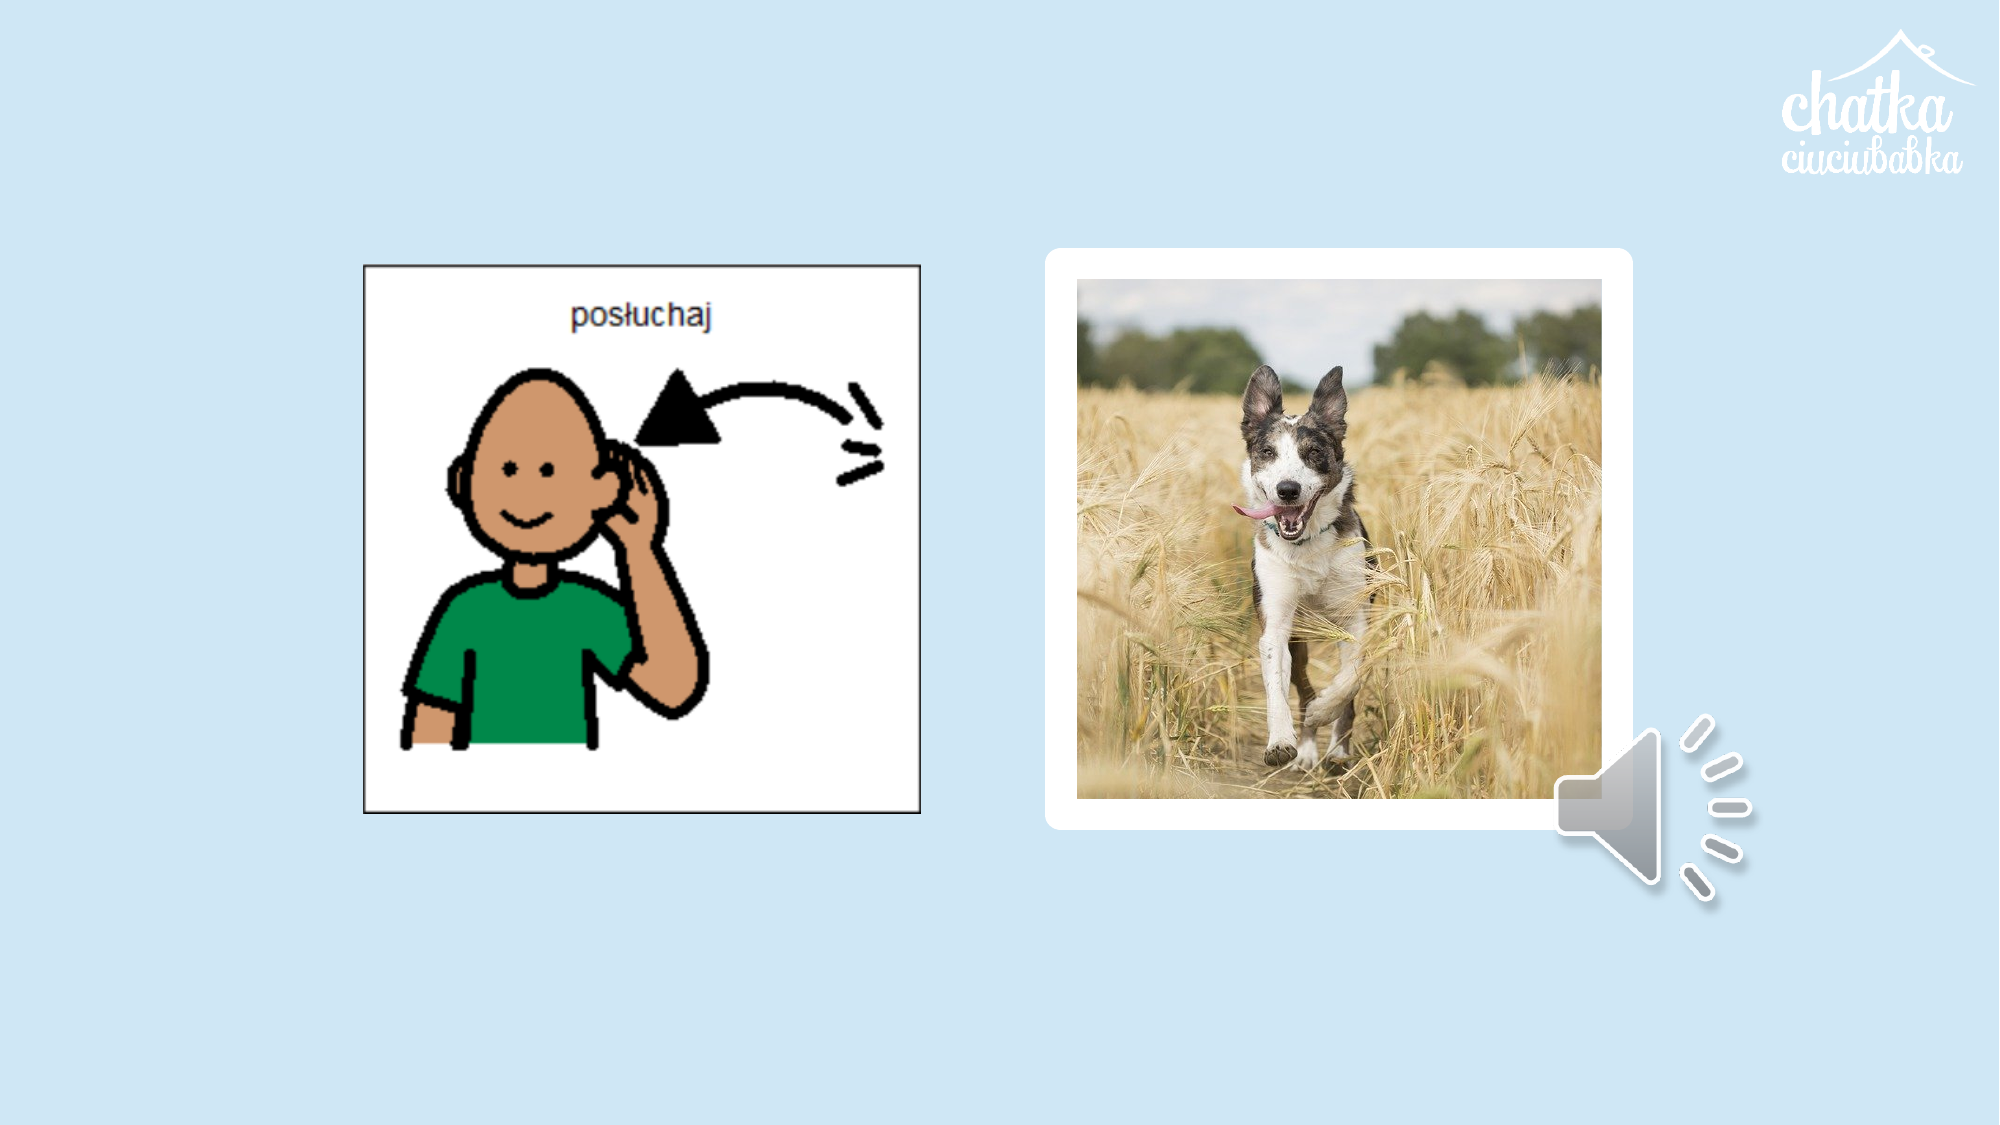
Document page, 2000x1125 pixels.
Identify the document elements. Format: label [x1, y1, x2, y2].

picture [363, 264, 921, 814]
picture [1755, 5, 1991, 241]
picture [1076, 278, 1764, 919]
